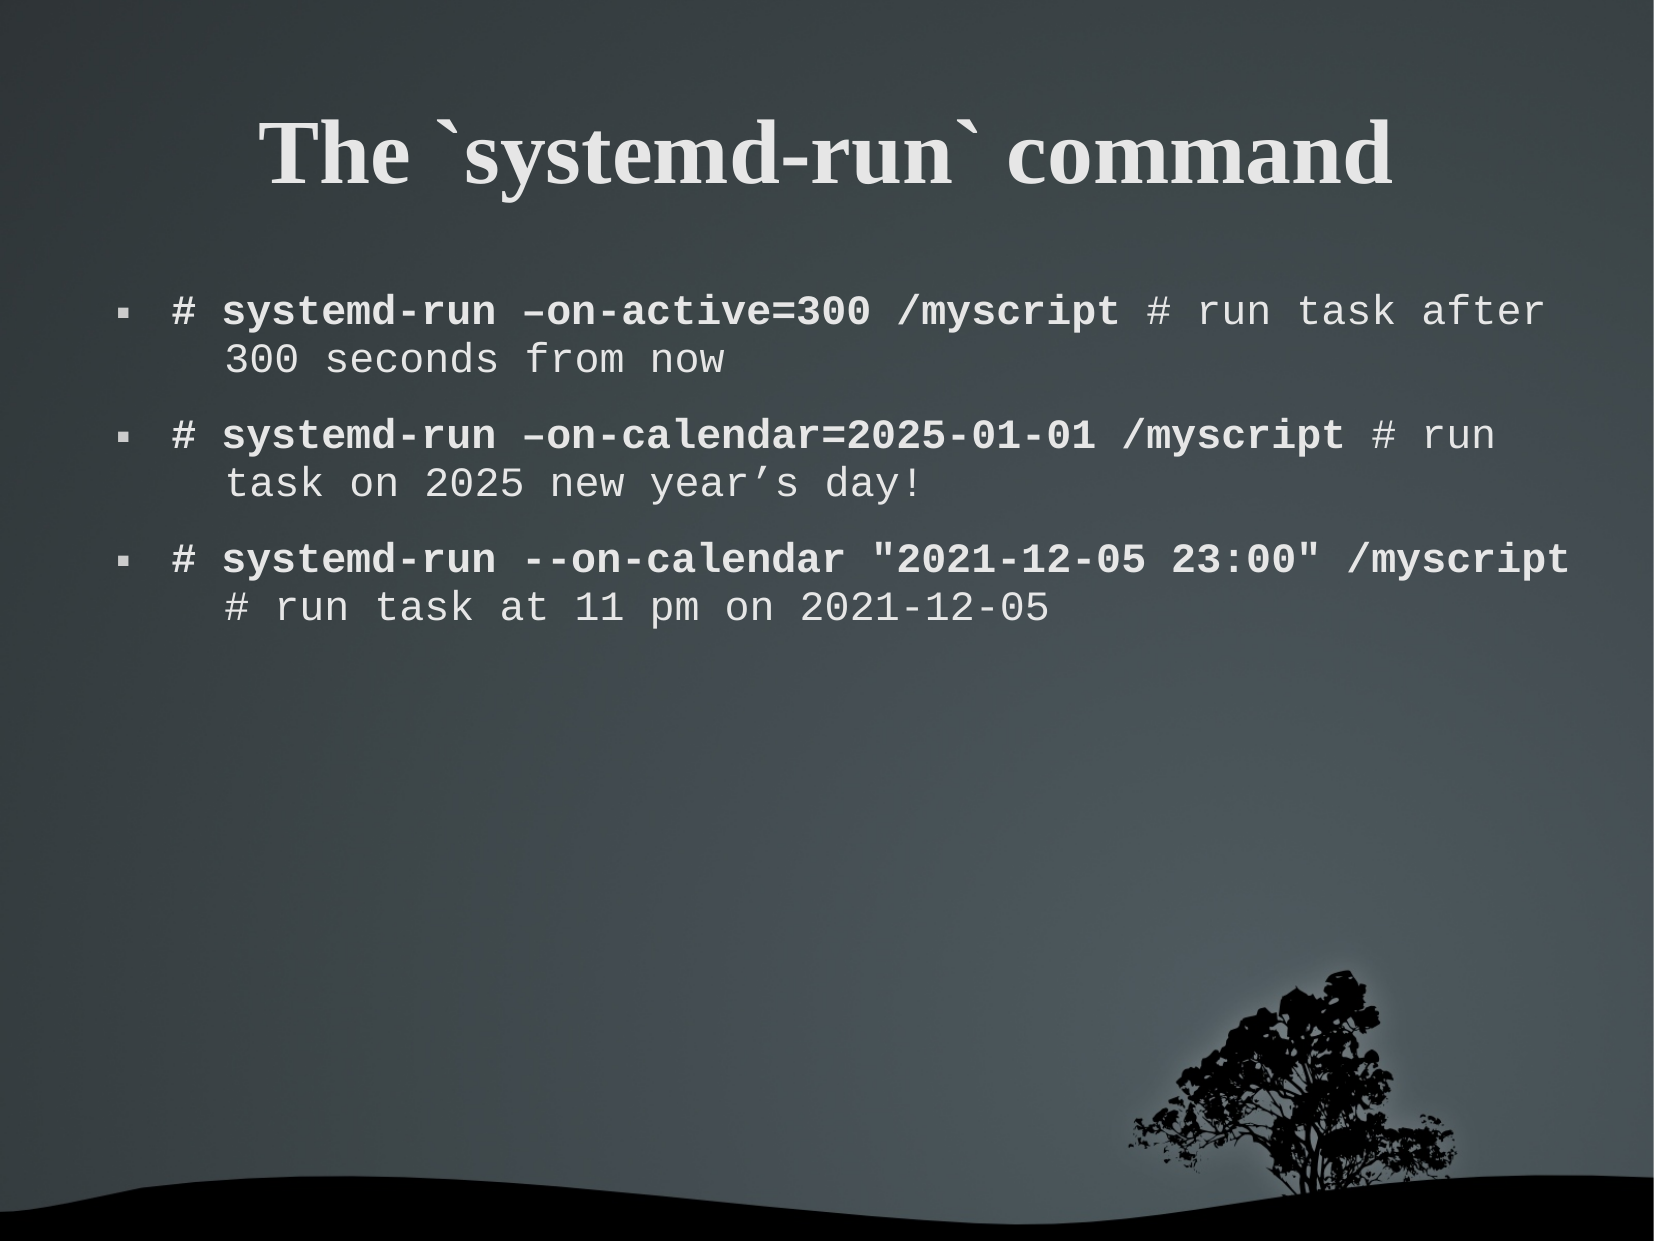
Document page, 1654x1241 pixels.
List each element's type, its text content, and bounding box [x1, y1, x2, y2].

title The `systemd-run` command [82, 49, 1571, 257]
picture [0, 0, 1654, 1241]
list # systemd-run –on-active=300 /myscript # run task after 300 seconds from now # systemd-run –on-calendar=2025-01-01 /myscript # run task on 2025 new year’s day! # systemd-run --on-calendar "2021-12-05 23:00" /myscript # run task at 11 pm on 2021-12-05 [82, 290, 1597, 1109]
